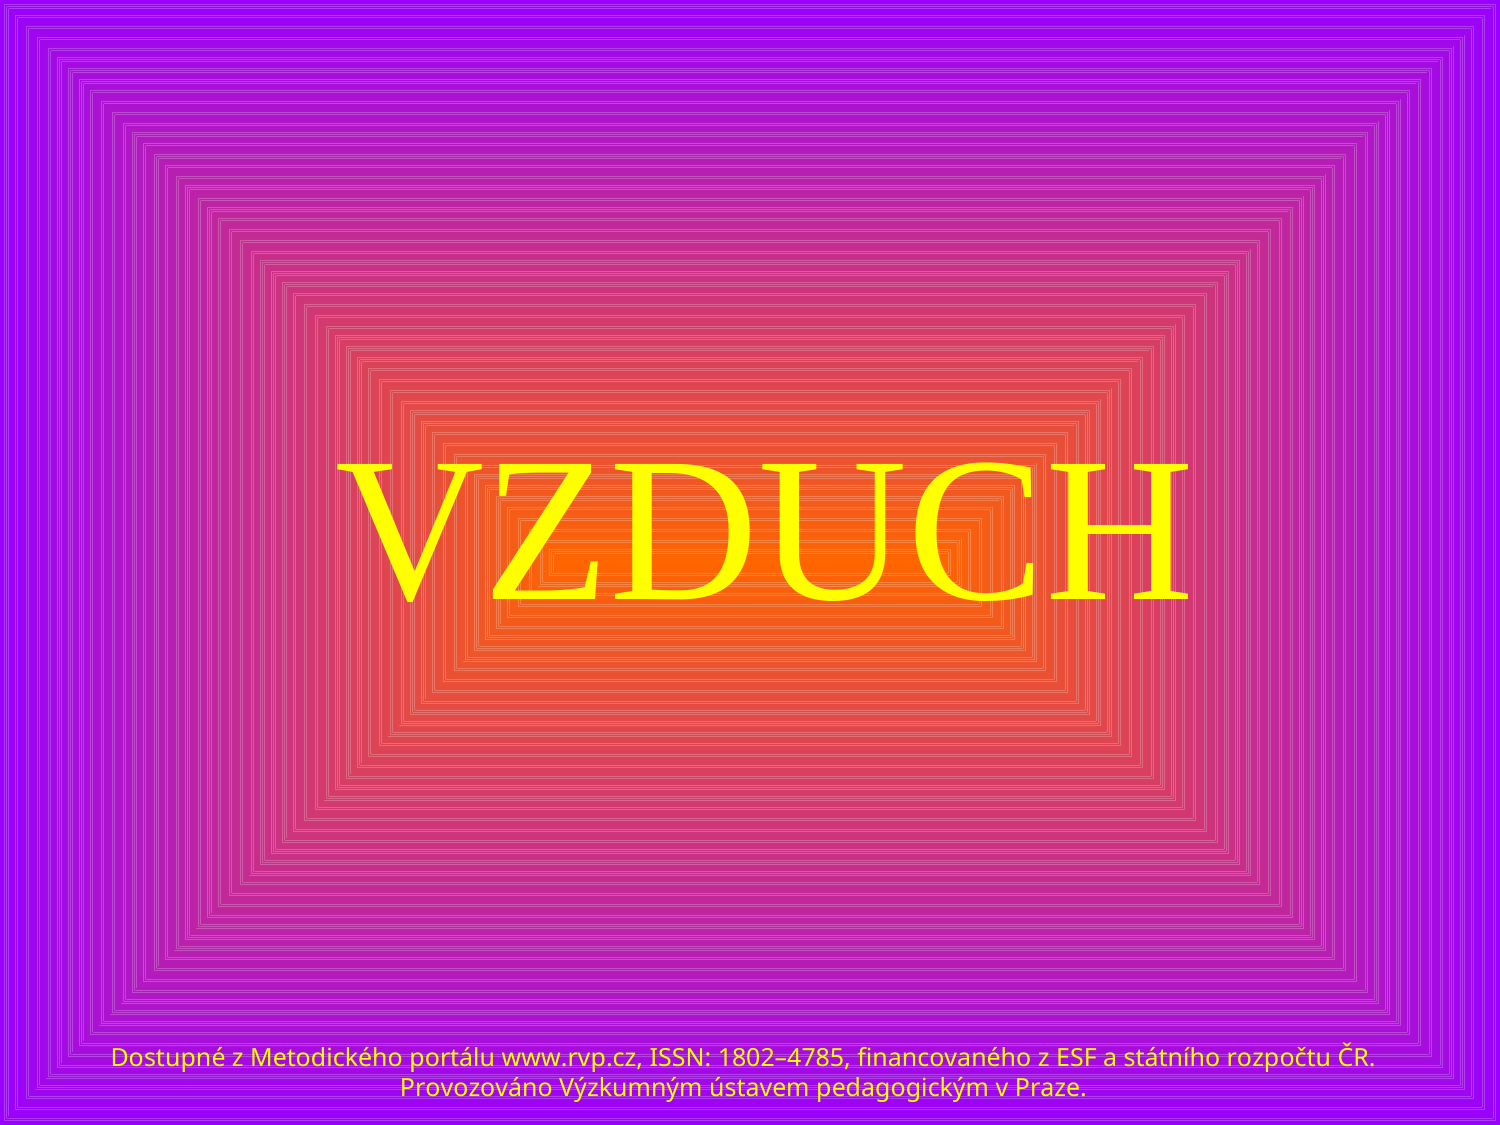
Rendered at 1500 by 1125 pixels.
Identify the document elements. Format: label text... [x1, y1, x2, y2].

text_box Dostupné z Metodického portálu www.rvp.cz, ISSN: 1802–4785, financovaného z ESF a státního rozpočtu ČR. Provozováno Výzkumným ústavem pedagogickým v Praze. [35, 1041, 1454, 1102]
text_box VZDUCH [29, 385, 1500, 649]
